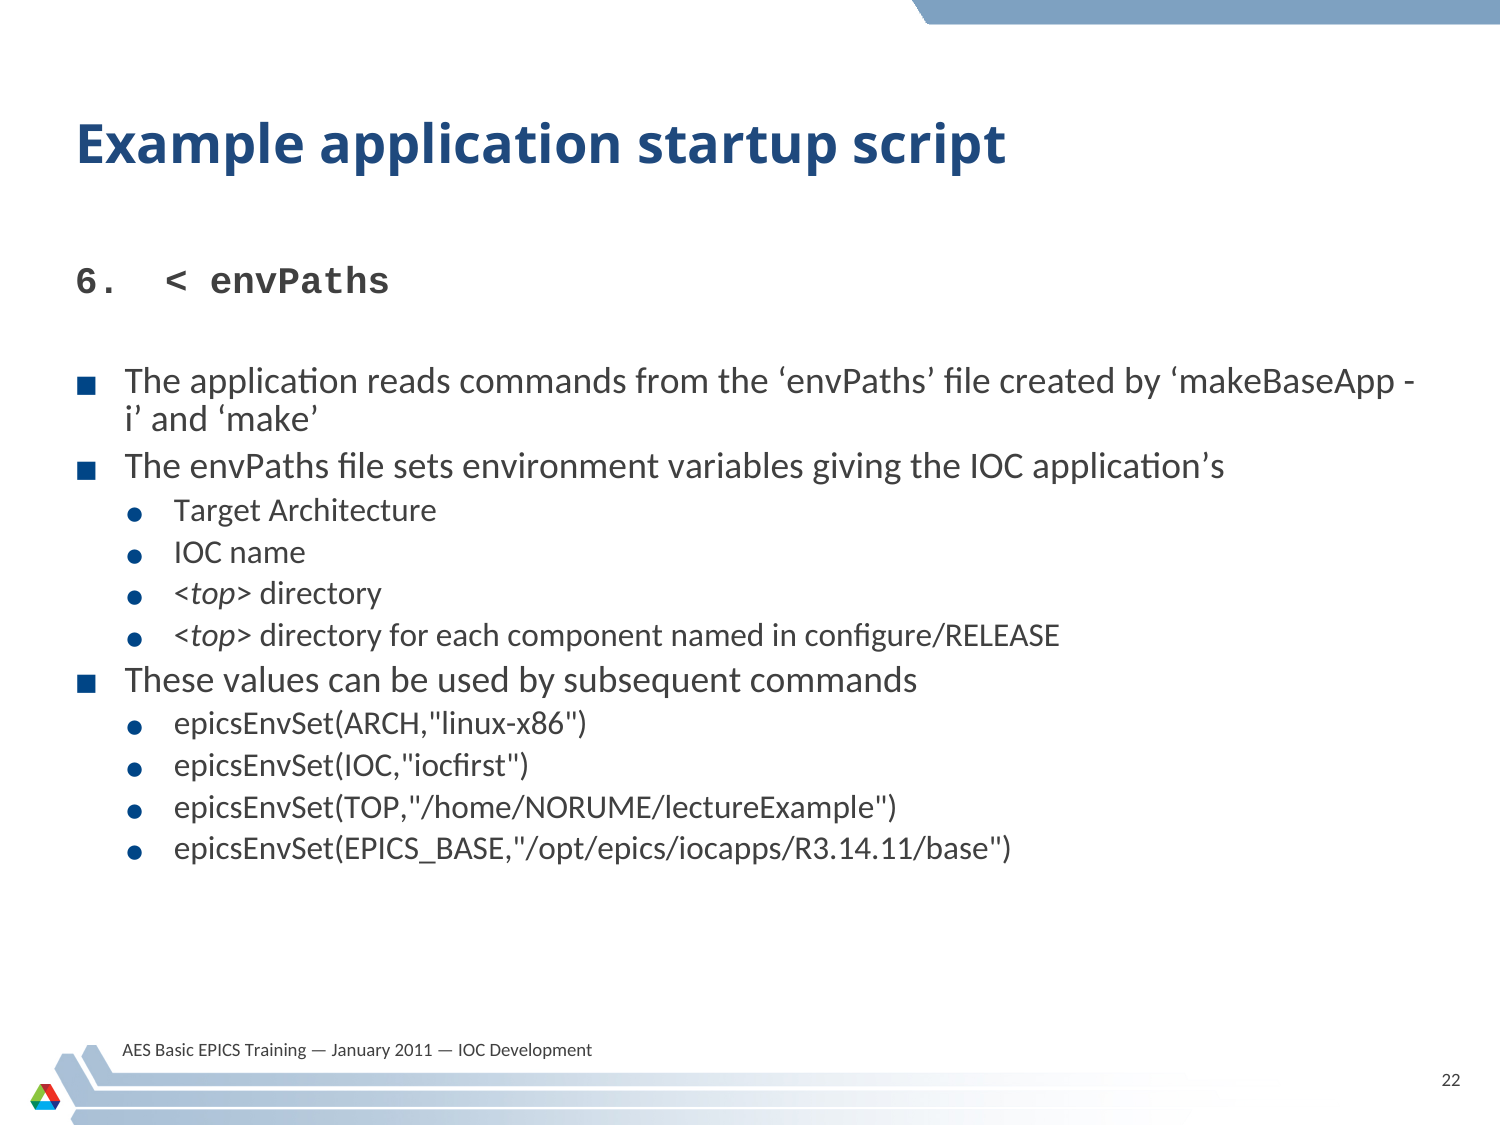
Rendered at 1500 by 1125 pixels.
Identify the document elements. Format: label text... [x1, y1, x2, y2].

list 6. < envPaths The application reads commands from the ‘envPaths’ file created by ‘makeBaseApp -i’ and ‘make’ The envPaths file sets environment variables giving the IOC application’s Target Architecture IOC name <top> directory <top> directory for each component named in configure/RELEASE These values can be used by subsequent commands epicsEnvSet(ARCH,"linux-x86") epicsEnvSet(IOC,"iocfirst") epicsEnvSet(TOP,"/home/NORUME/lectureExample") epicsEnvSet(EPICS_BASE,"/opt/epics/iocapps/R3.14.11/base") [75, 262, 1426, 979]
title Example application startup script [75, 111, 1426, 175]
picture [0, 0, 1500, 26]
picture [0, 1037, 1500, 1125]
